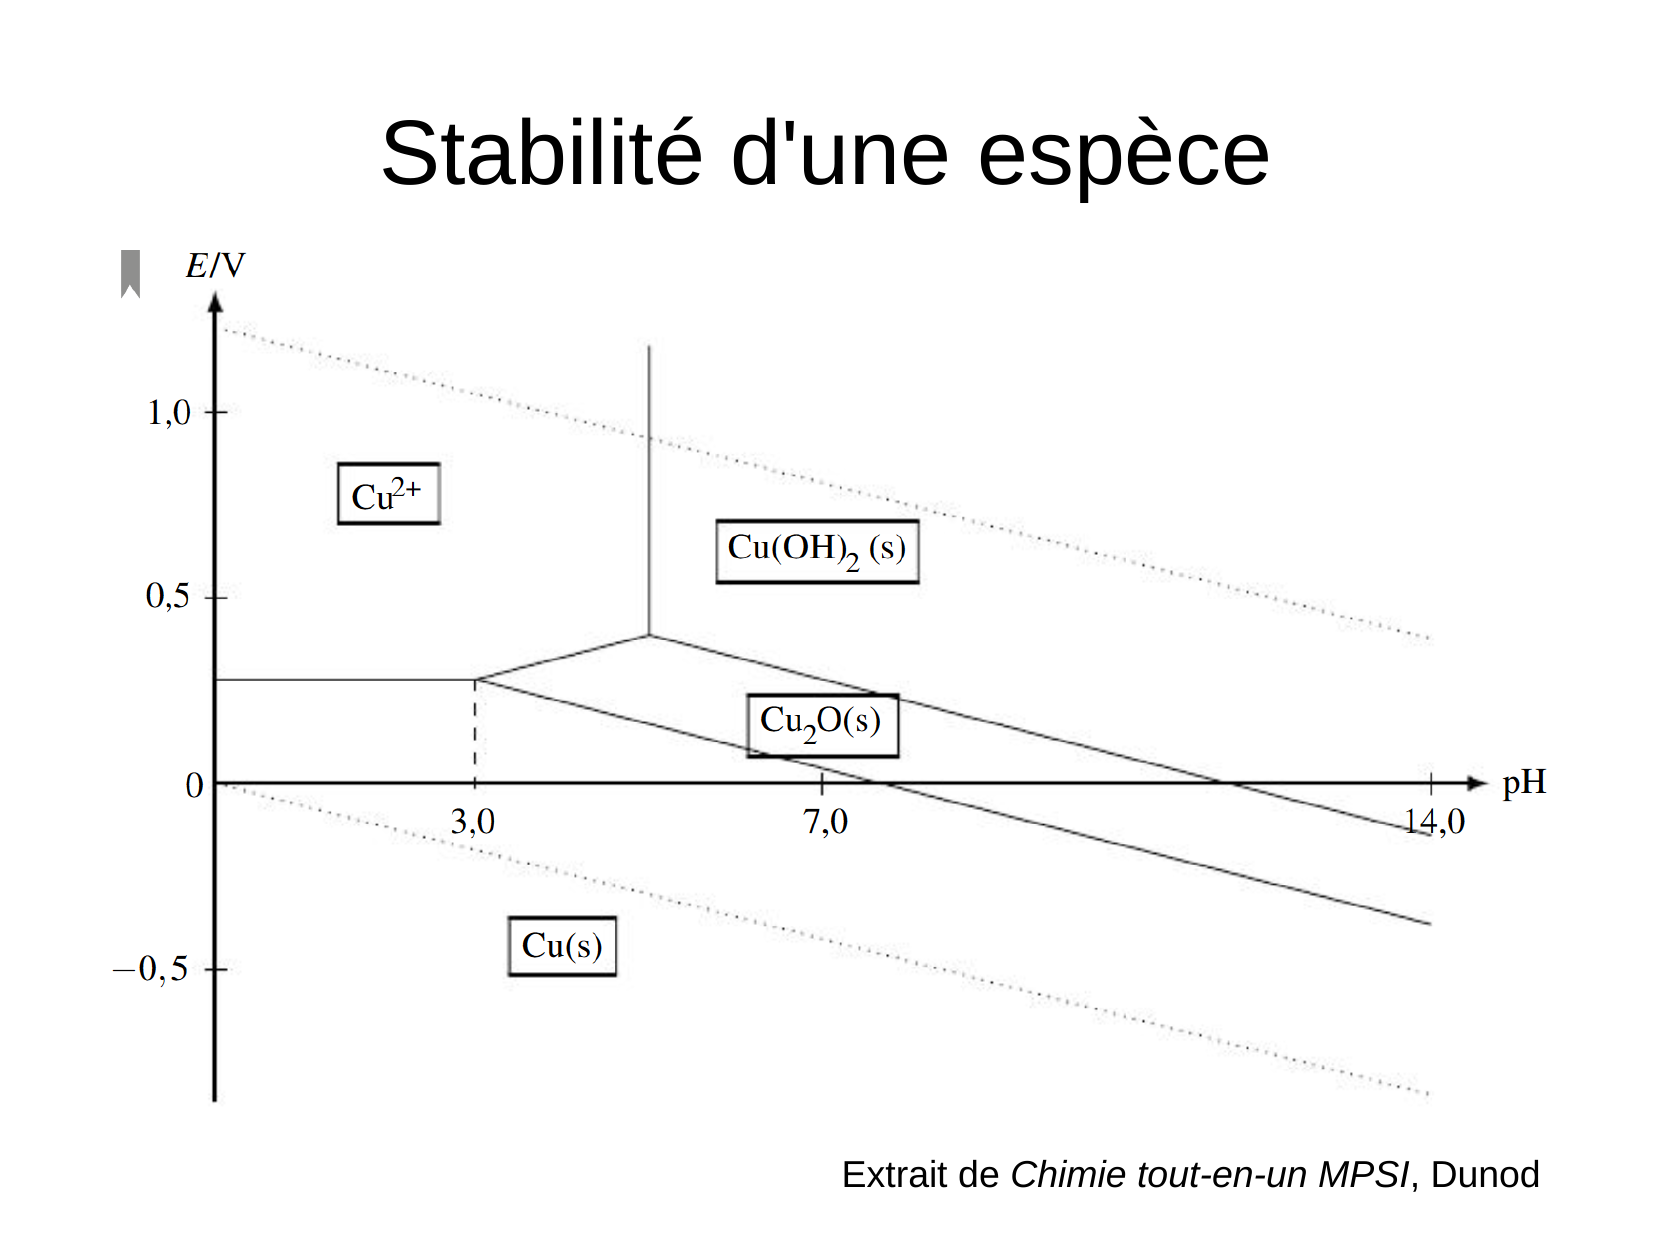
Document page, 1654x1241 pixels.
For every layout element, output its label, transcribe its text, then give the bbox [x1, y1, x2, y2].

title Stabilité d'une espèce [82, 49, 1571, 257]
picture [106, 250, 1554, 1111]
text_box Extrait de Chimie tout-en-un MPSI, Dunod [826, 1145, 1556, 1203]
